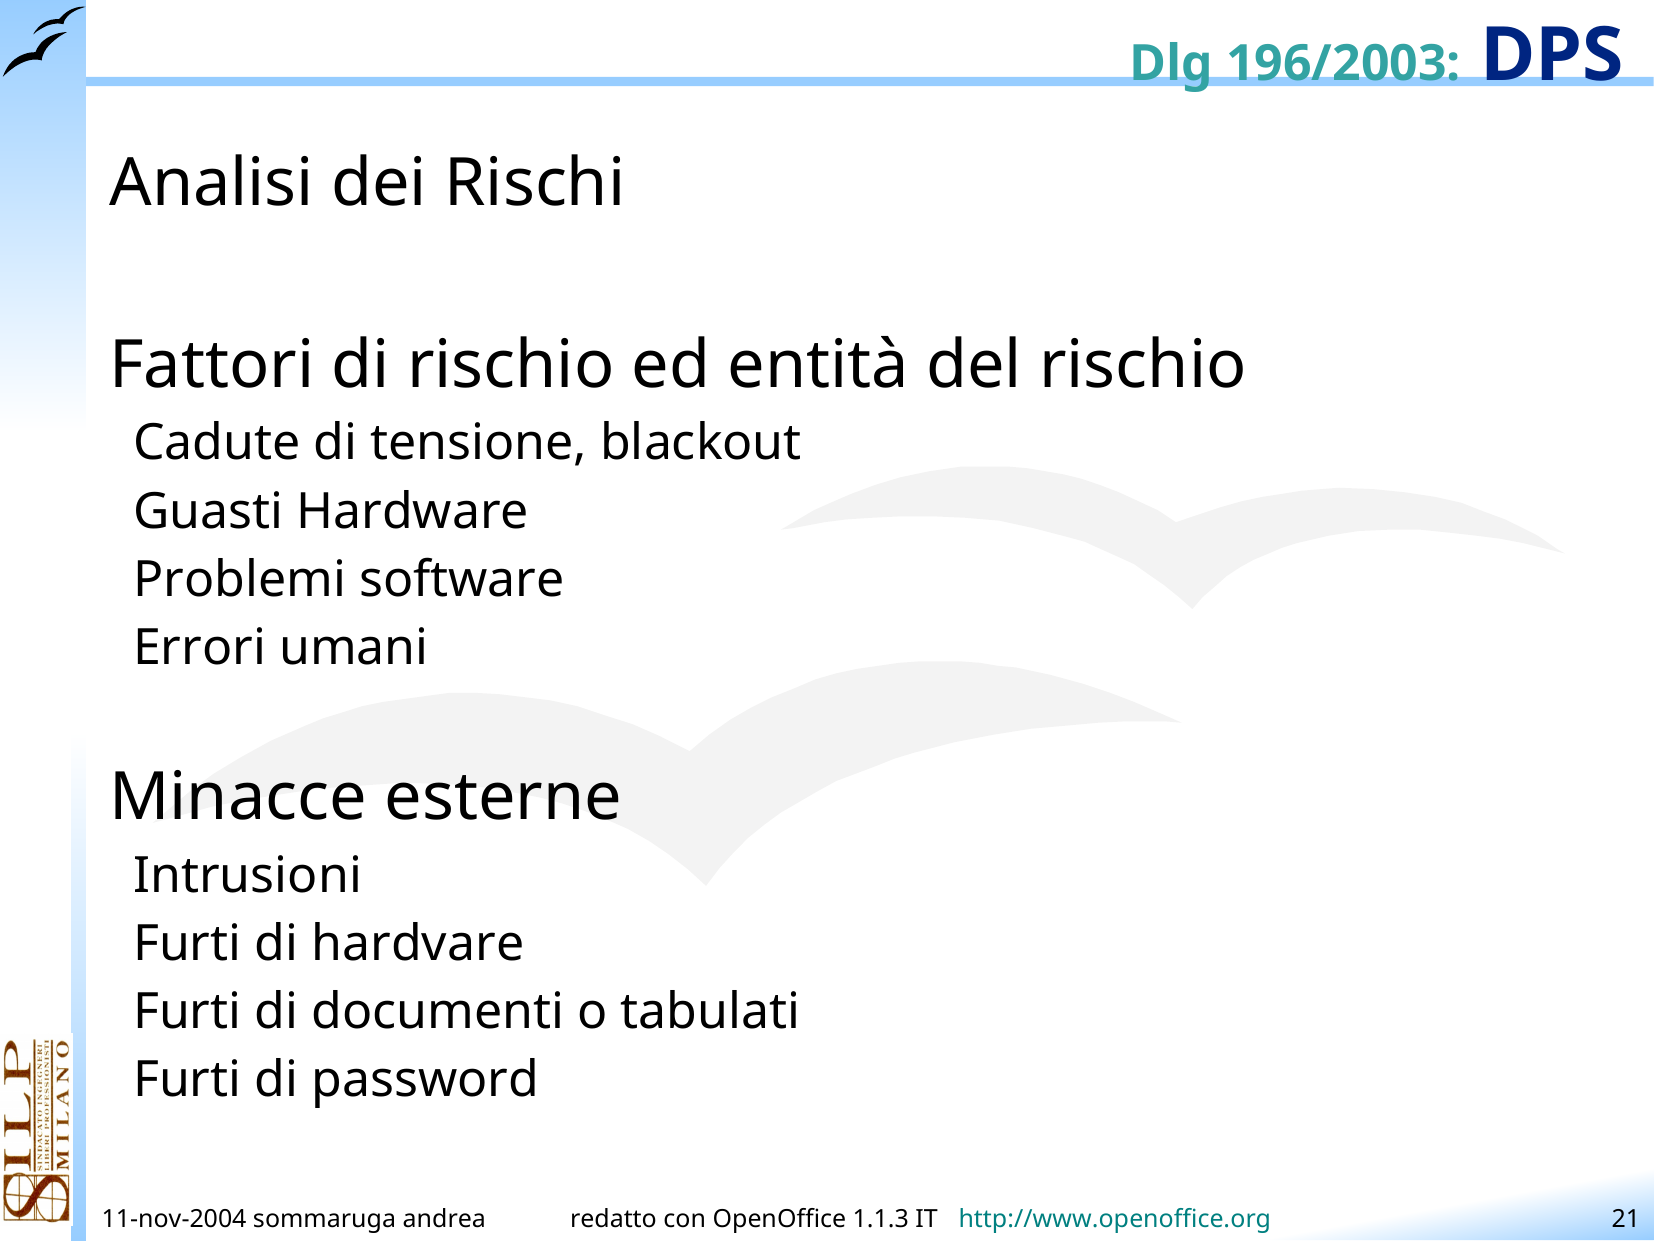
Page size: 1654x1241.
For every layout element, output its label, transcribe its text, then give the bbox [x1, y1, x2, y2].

list Analisi dei Rischi Fattori di rischio ed entità del rischio Cadute di tensione, blackout Guasti Hardware Problemi software Errori umani Minacce esterne Intrusioni Furti di hardvare Furti di documenti o tabulati Furti di password [85, 134, 1628, 1163]
picture [0, 1033, 73, 1226]
title Dlg 196/2003: DPS [85, 0, 1654, 104]
